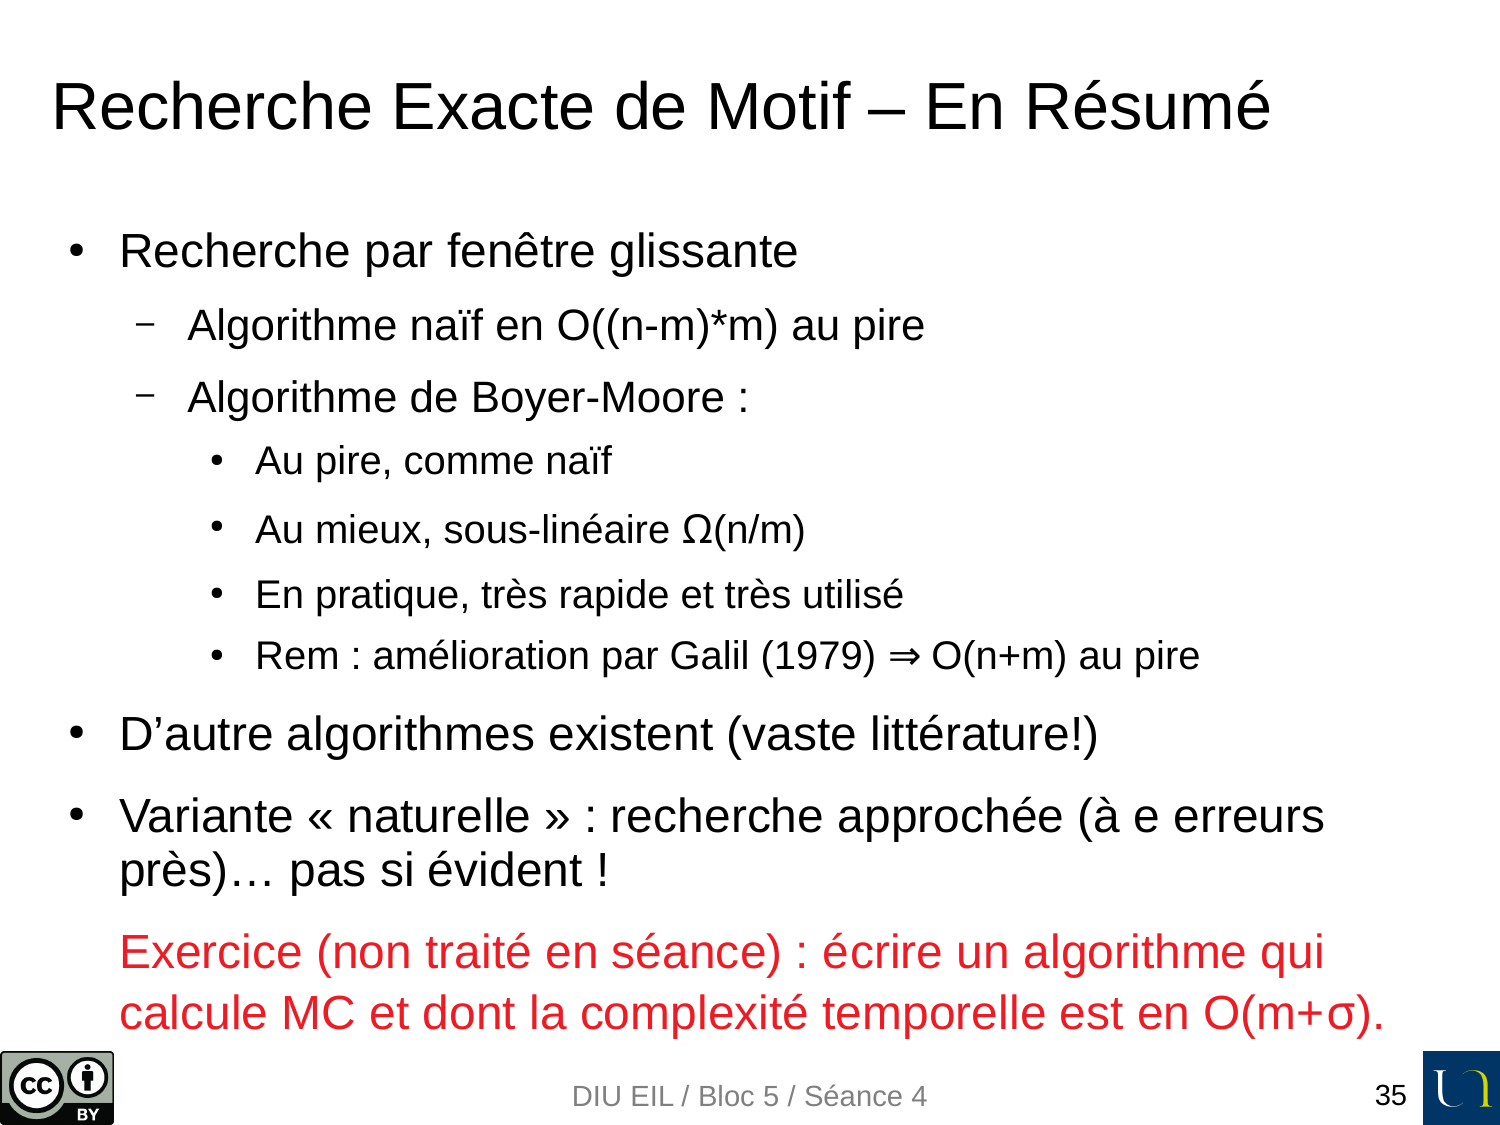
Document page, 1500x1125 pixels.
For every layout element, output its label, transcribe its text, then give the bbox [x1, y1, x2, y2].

picture [1417, 1051, 1500, 1125]
title Recherche Exacte de Motif – En Résumé [51, 44, 1449, 170]
picture [0, 1051, 114, 1125]
list Recherche par fenêtre glissante Algorithme naïf en O((n-m)*m) au pire Algorithme de Boyer-Moore : Au pire, comme naïf Au mieux, sous-linéaire Ω(n/m) En pratique, très rapide et très utilisé Rem : amélioration par Galil (1979) ⇒ O(n+m) au pire D’autre algorithmes existent (vaste littérature!) Variante « naturelle » : recherche approchée (à e erreurs près)… pas si évident ! Exercice (non traité en séance) : écrire un algorithme qui calcule MC et dont la complexité temporelle est en O(m+σ). [51, 224, 1449, 1052]
